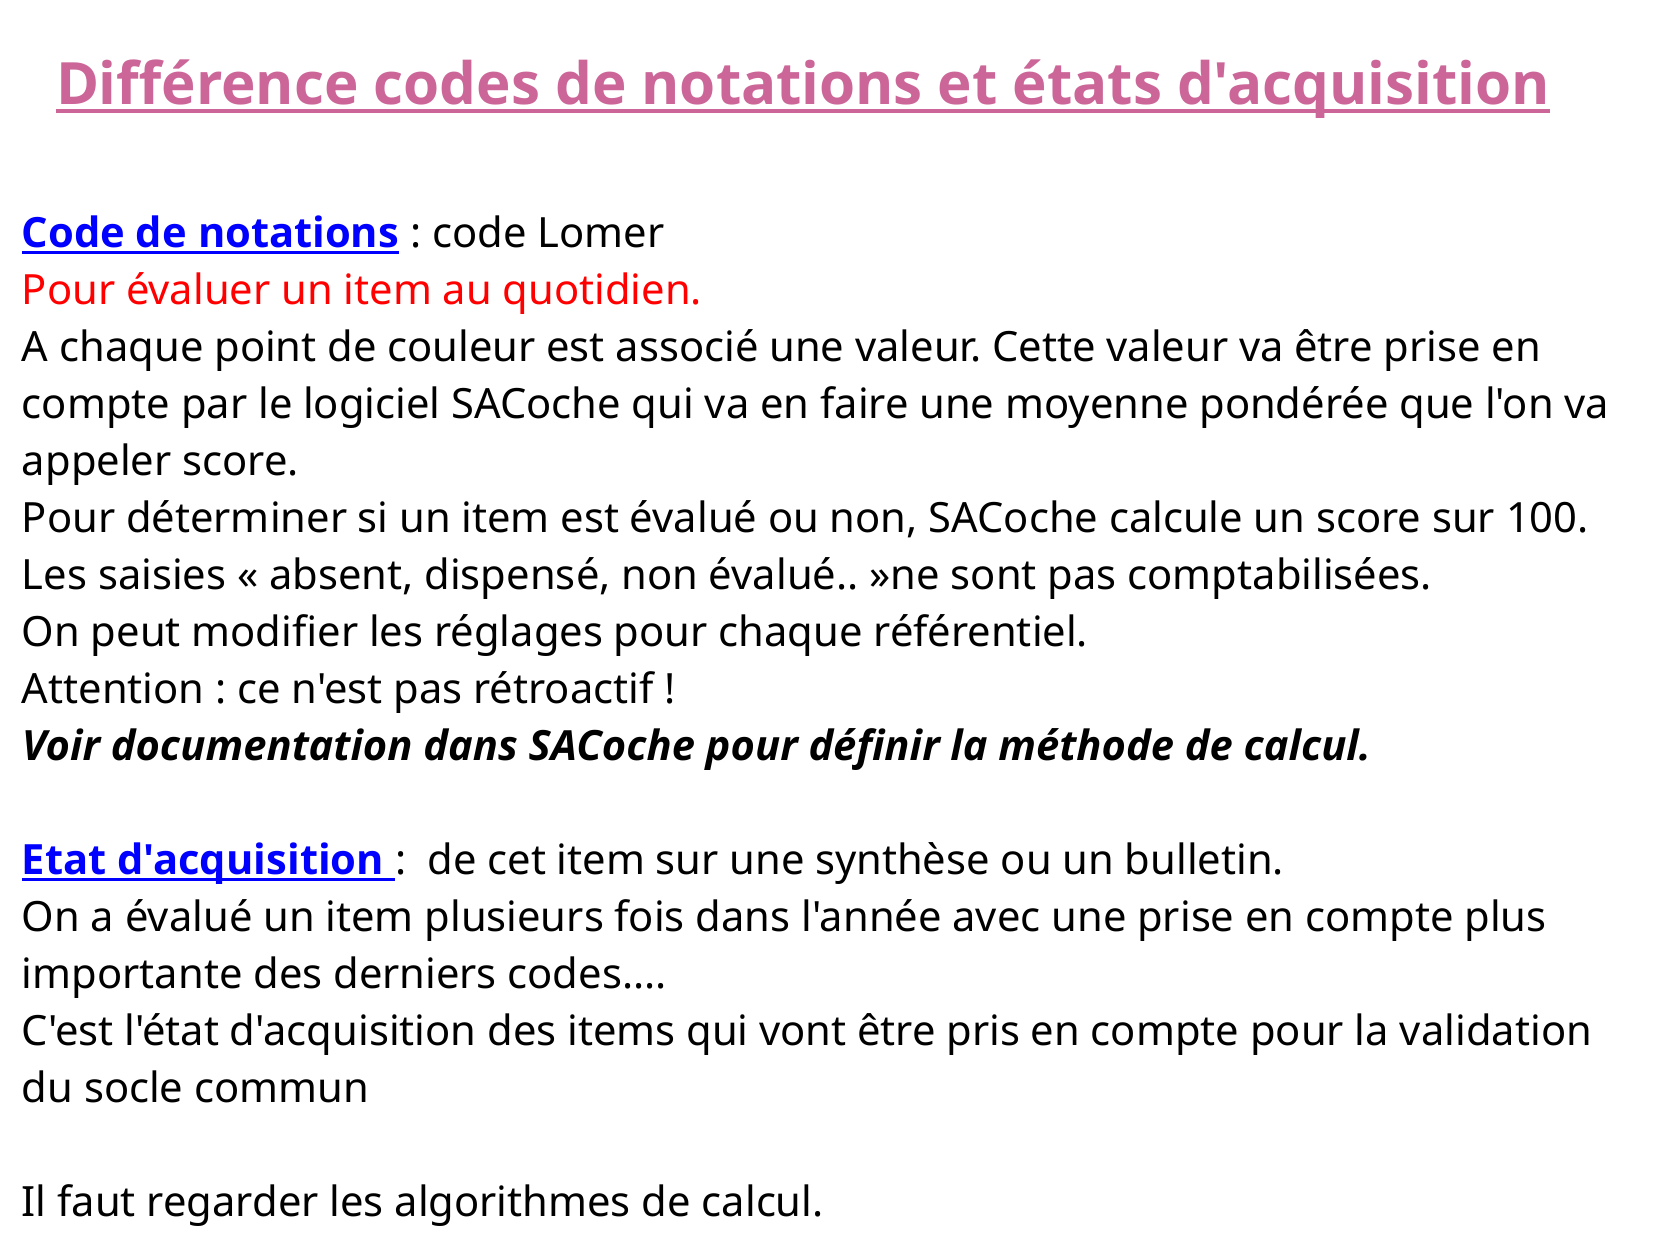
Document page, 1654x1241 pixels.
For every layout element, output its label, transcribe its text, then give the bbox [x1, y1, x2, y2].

text_box Code de notations : code Lomer Pour évaluer un item au quotidien. A chaque point de couleur est associé une valeur. Cette valeur va être prise en compte par le logiciel SACoche qui va en faire une moyenne pondérée que l'on va appeler score. Pour déterminer si un item est évalué ou non, SACoche calcule un score sur 100. Les saisies « absent, dispensé, non évalué.. »ne sont pas comptabilisées. On peut modifier les réglages pour chaque référentiel. Attention : ce n'est pas rétroactif ! Voir documentation dans SACoche pour définir la méthode de calcul. Etat d'acquisition : de cet item sur une synthèse ou un bulletin. On a évalué un item plusieurs fois dans l'année avec une prise en compte plus importante des derniers codes.... C'est l'état d'acquisition des items qui vont être pris en compte pour la validation du socle commun Il faut regarder les algorithmes de calcul. [7, 195, 1624, 1241]
text_box Différence codes de notations et états d'acquisition [41, 34, 1559, 195]
